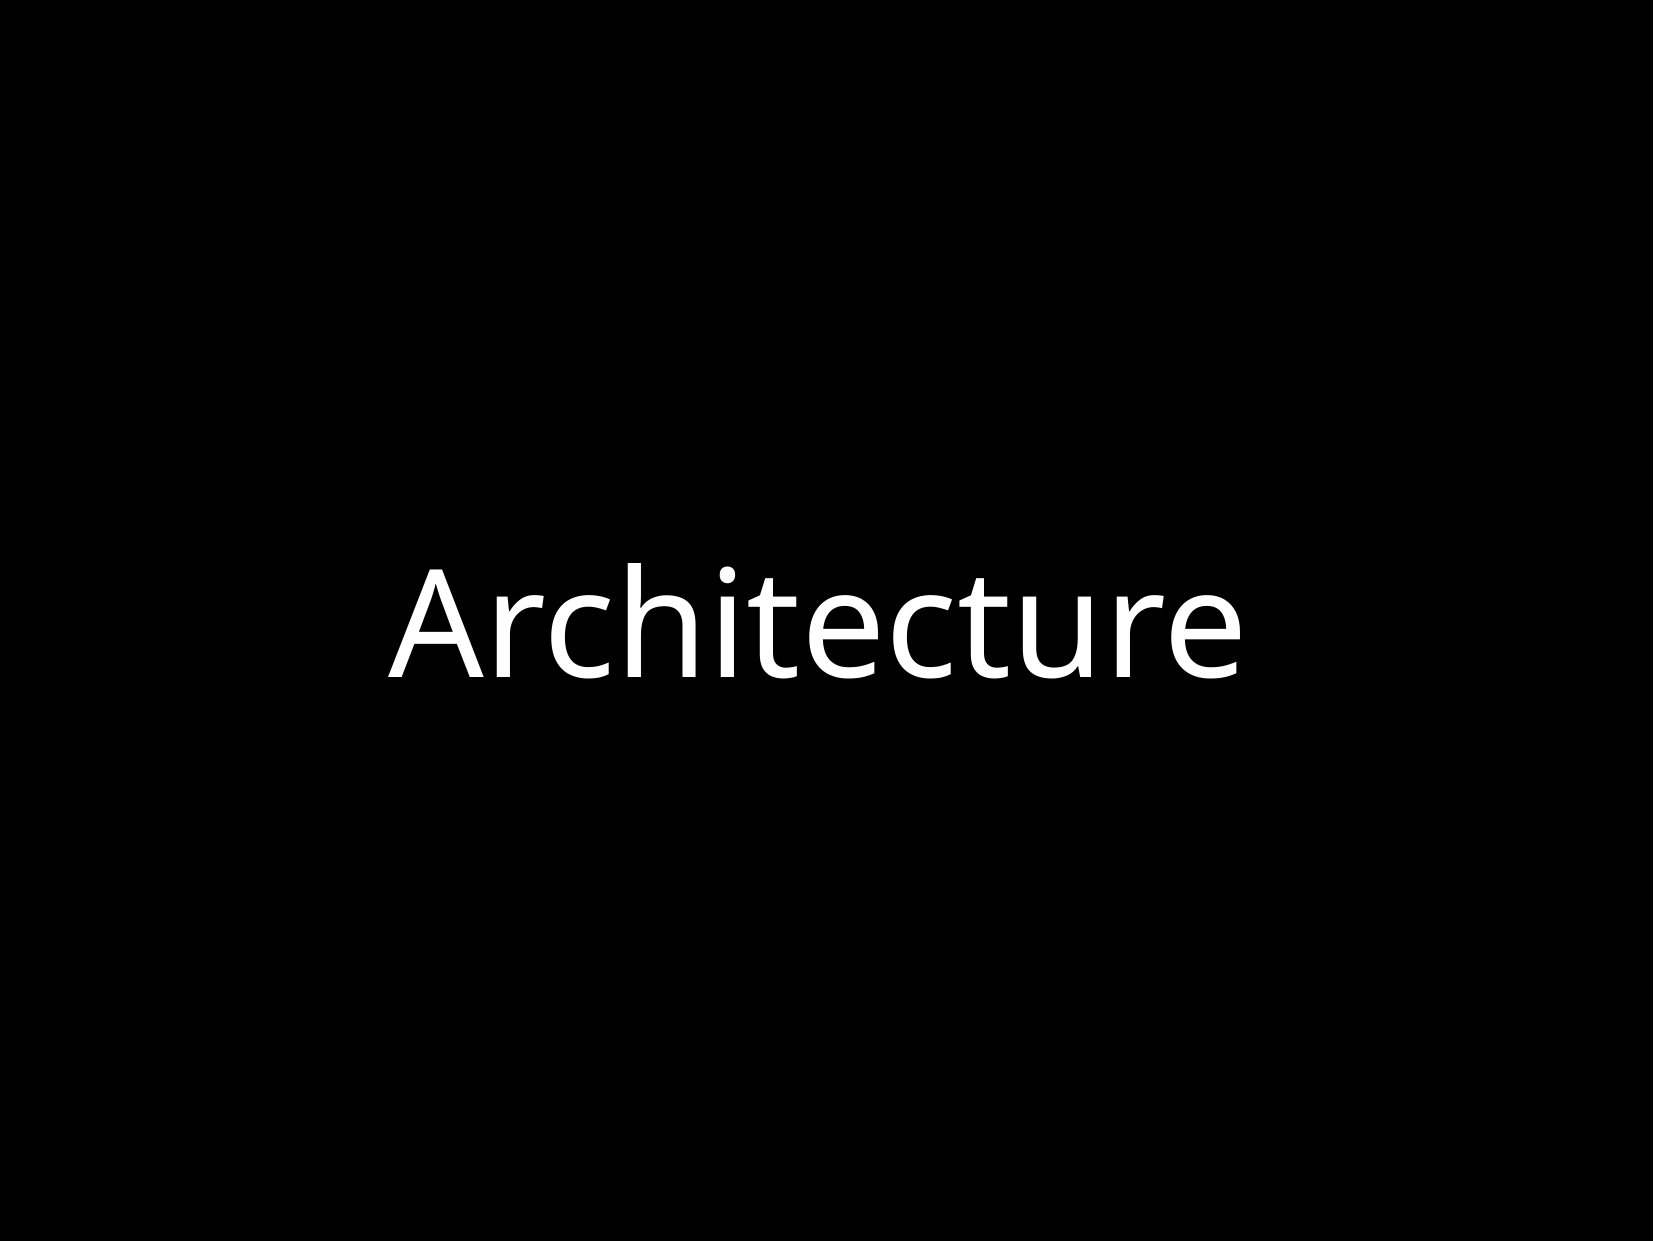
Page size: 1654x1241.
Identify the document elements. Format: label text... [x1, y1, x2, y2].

title Architecture [74, 525, 1563, 713]
